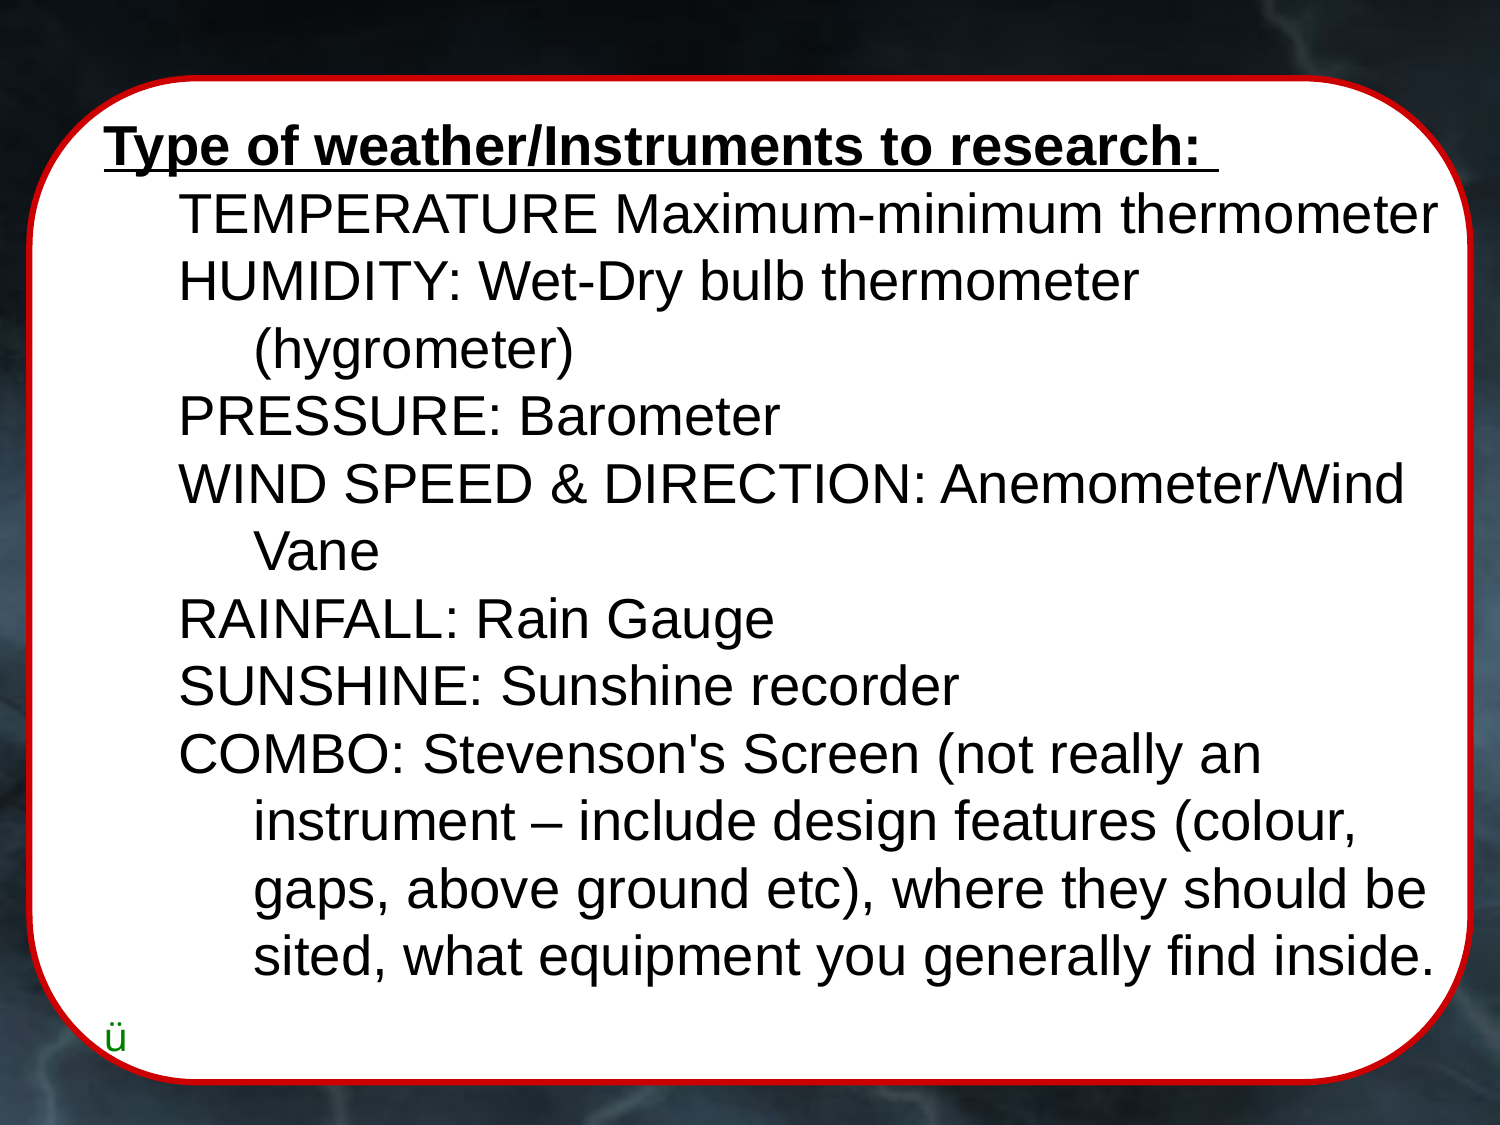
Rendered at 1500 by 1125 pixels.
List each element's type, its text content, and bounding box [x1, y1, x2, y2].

text_box [112, 78, 1388, 101]
text_box Type of weather/Instruments to research: TEMPERATURE Maximum-minimum thermometer HUMIDITY: Wet-Dry bulb thermometer (hygrometer) PRESSURE: Barometer WIND SPEED & DIRECTION: Anemometer/Wind Vane RAINFALL: Rain Gauge SUNSHINE: Sunshine recorder COMBO: Stevenson's Screen (not really an instrument – include design features (colour, gaps, above ground etc), where they should be sited, what equipment you generally find inside. [88, 101, 1471, 1075]
text_box [29, 118, 88, 1043]
text_box [147, 1075, 1352, 1083]
